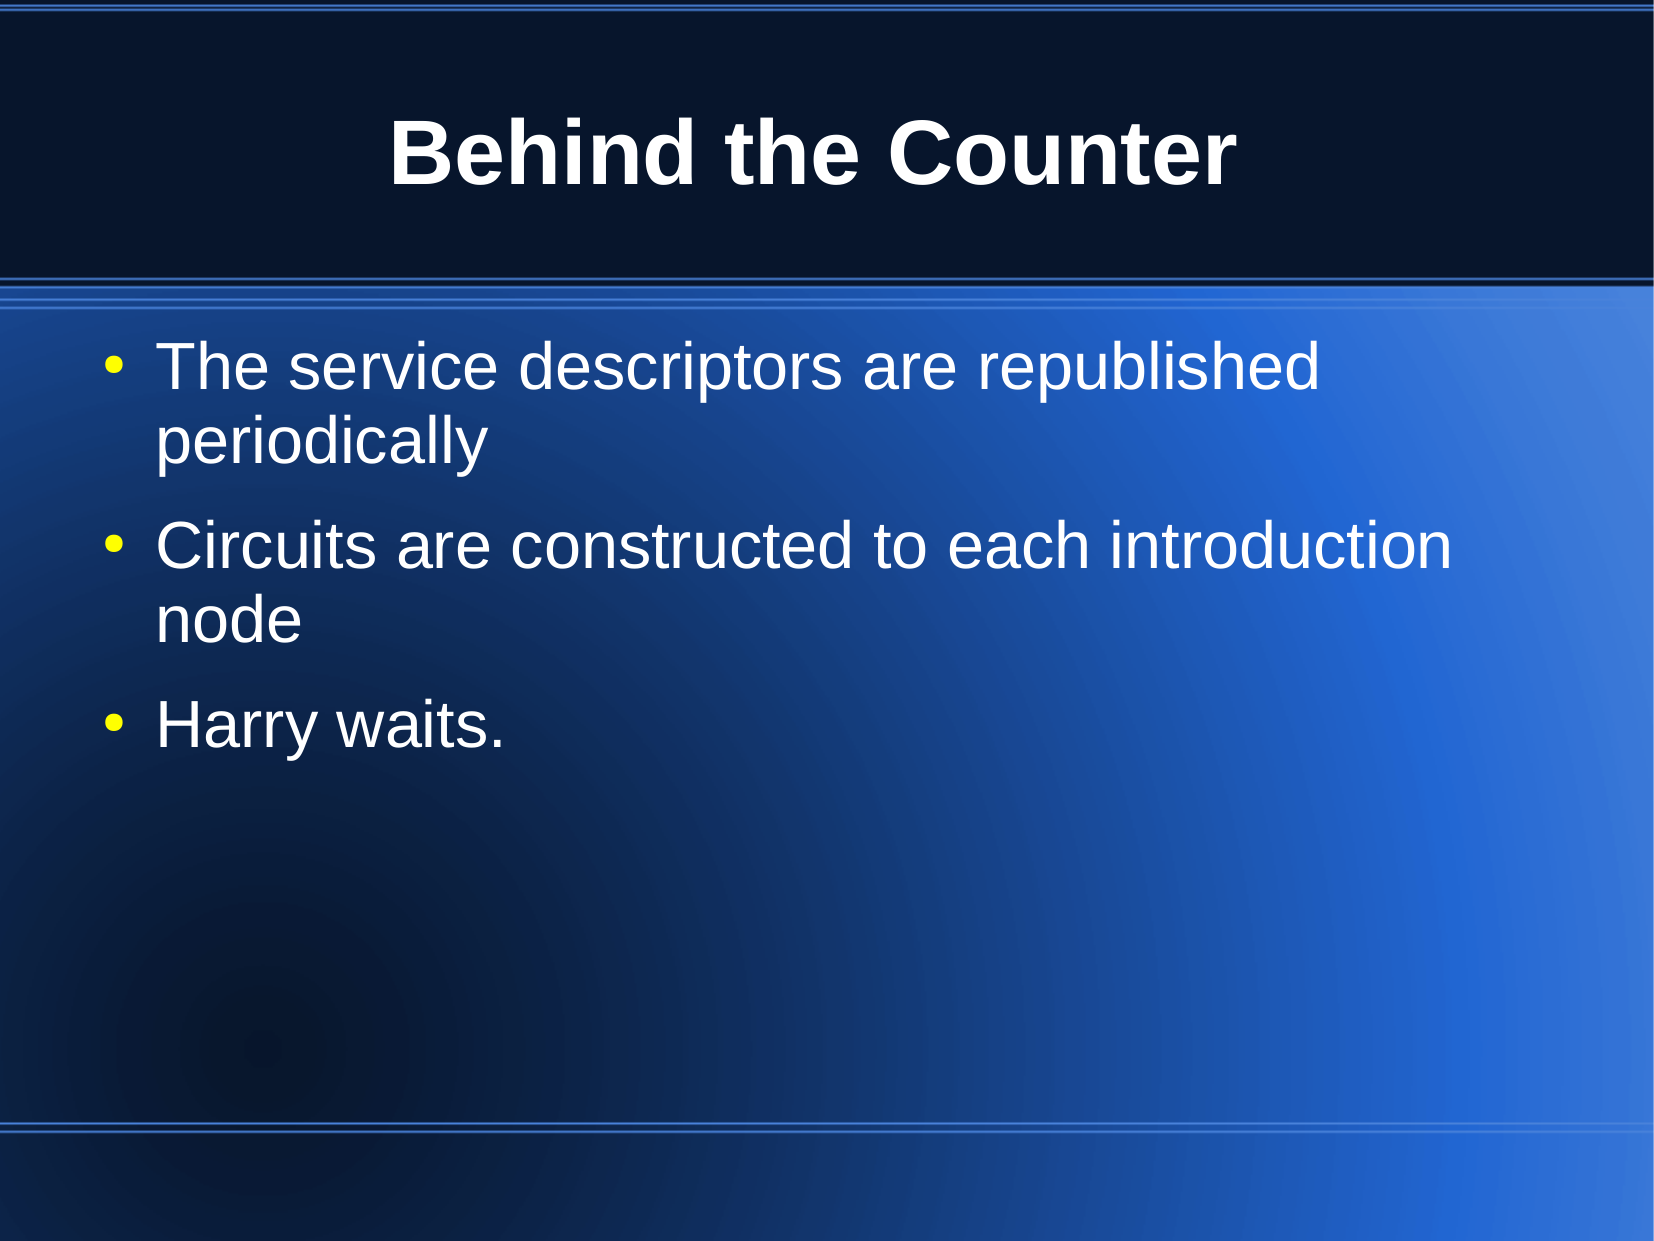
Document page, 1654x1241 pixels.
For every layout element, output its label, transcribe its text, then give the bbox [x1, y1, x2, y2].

title Behind the Counter [82, 56, 1571, 250]
picture [0, 0, 1654, 1241]
list The service descriptors are republished periodically Circuits are constructed to each introduction node Harry waits. [84, 328, 1573, 1016]
